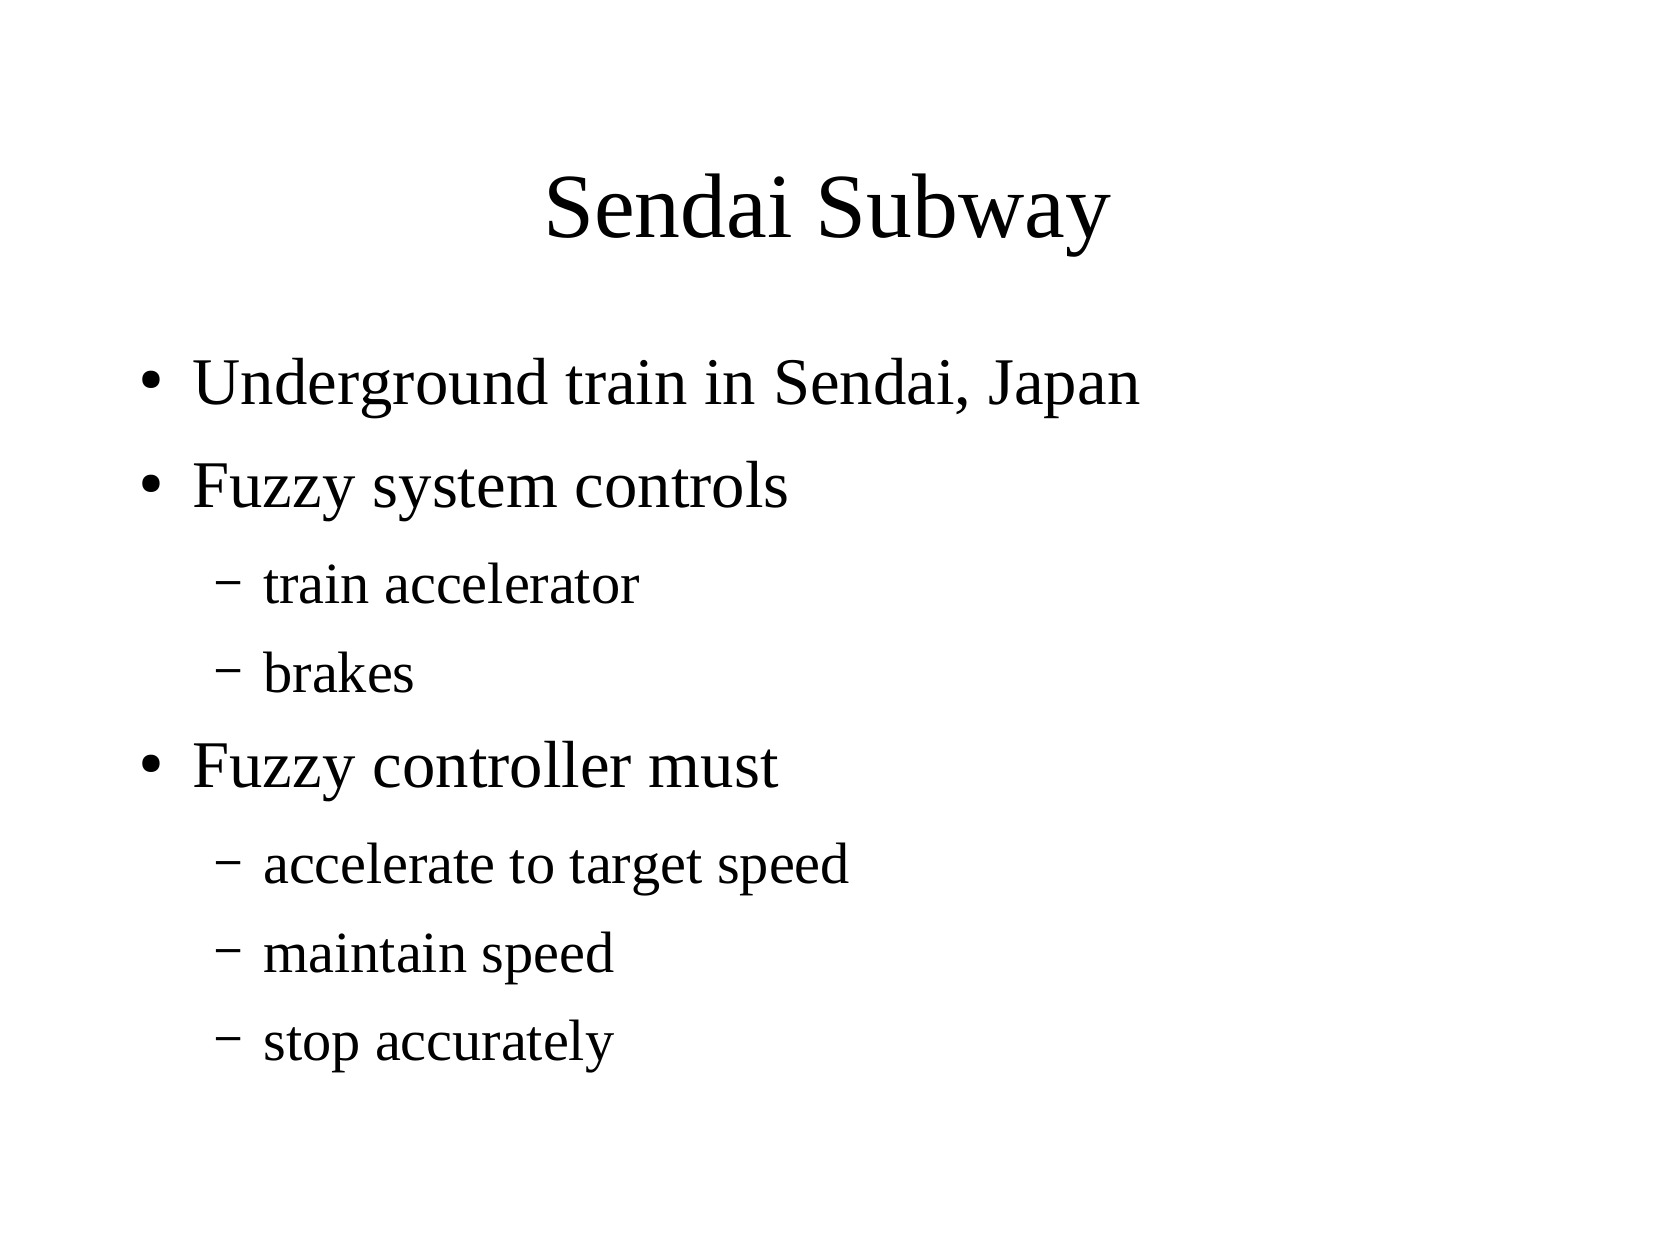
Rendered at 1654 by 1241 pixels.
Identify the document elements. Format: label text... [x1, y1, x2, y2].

title Sendai Subway [121, 102, 1534, 311]
list Underground train in Sendai, Japan Fuzzy system controls train accelerator brakes Fuzzy controller must accelerate to target speed maintain speed stop accurately [121, 344, 1534, 1127]
